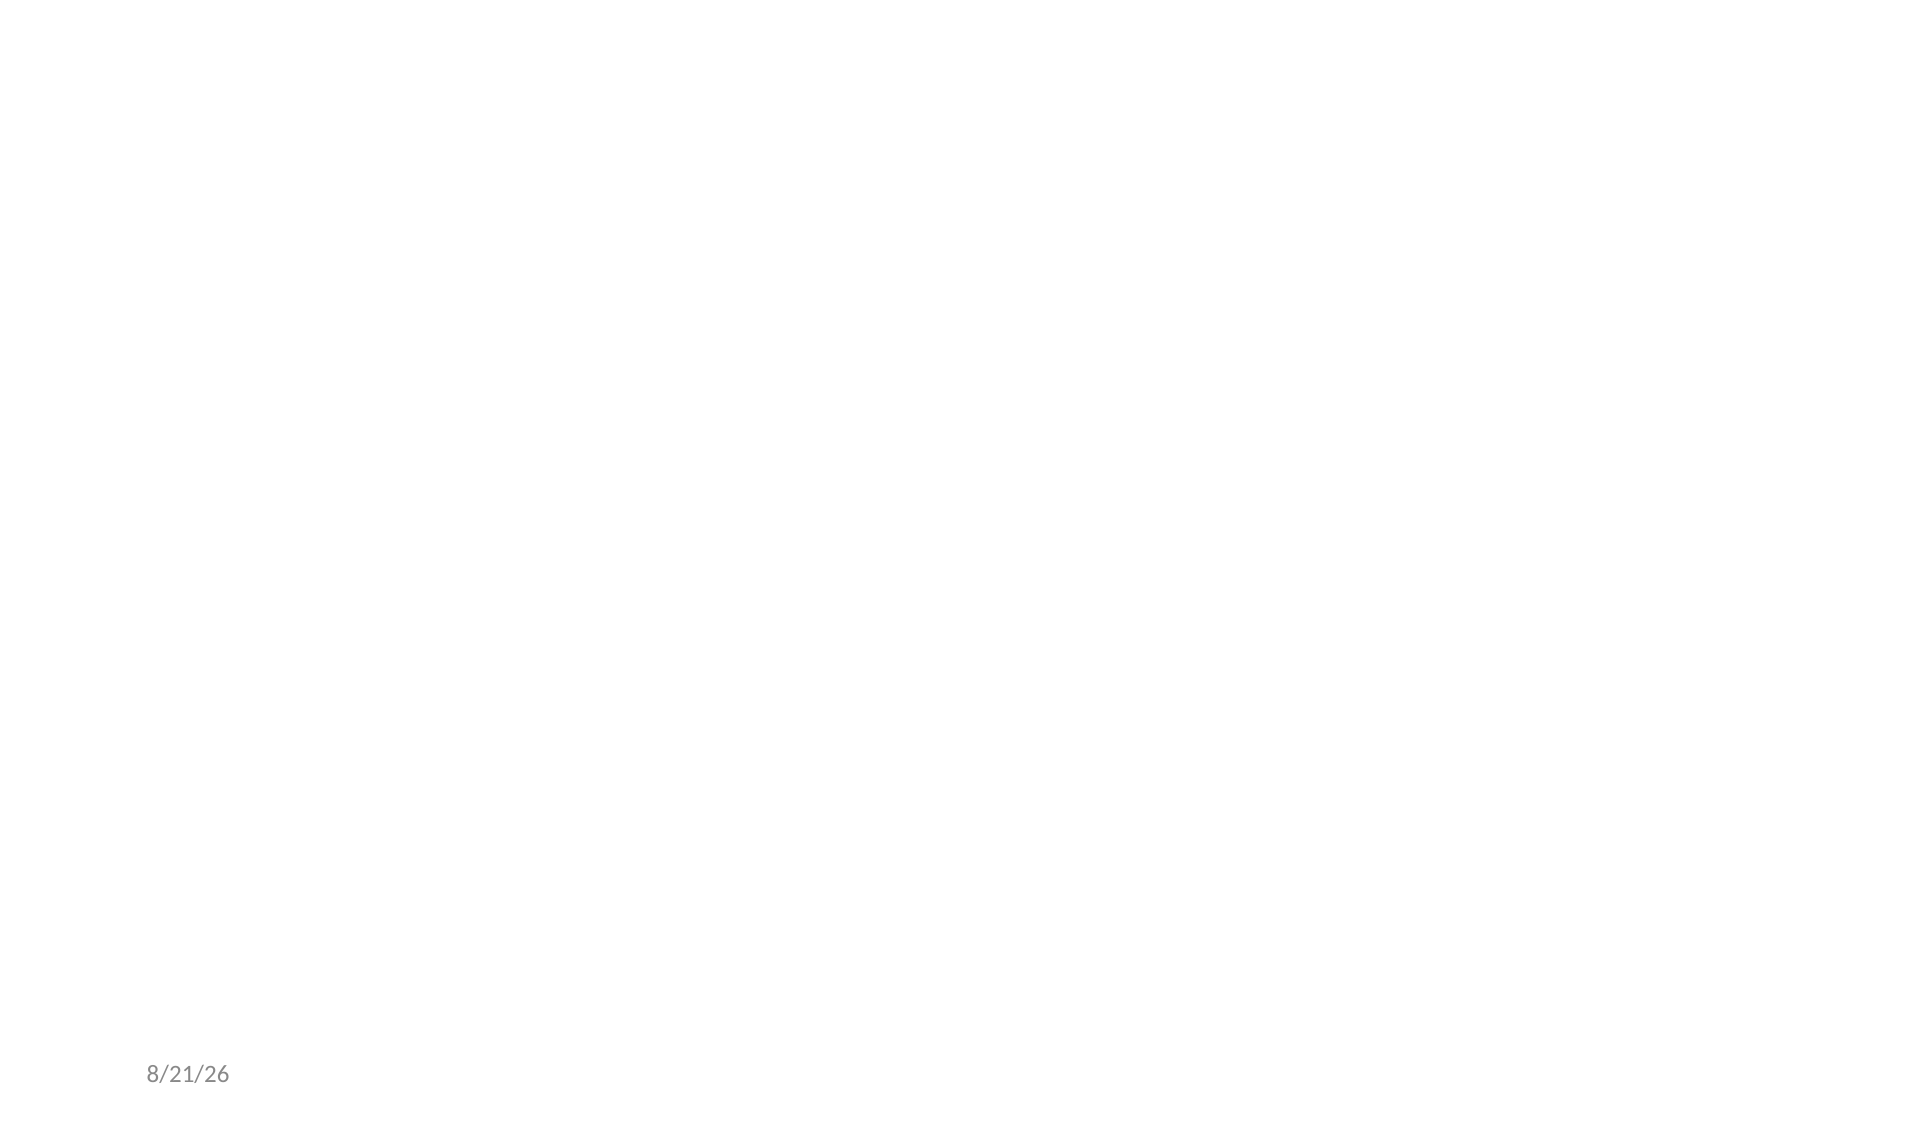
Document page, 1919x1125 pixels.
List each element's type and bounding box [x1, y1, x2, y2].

text_box [131, 1042, 564, 1103]
